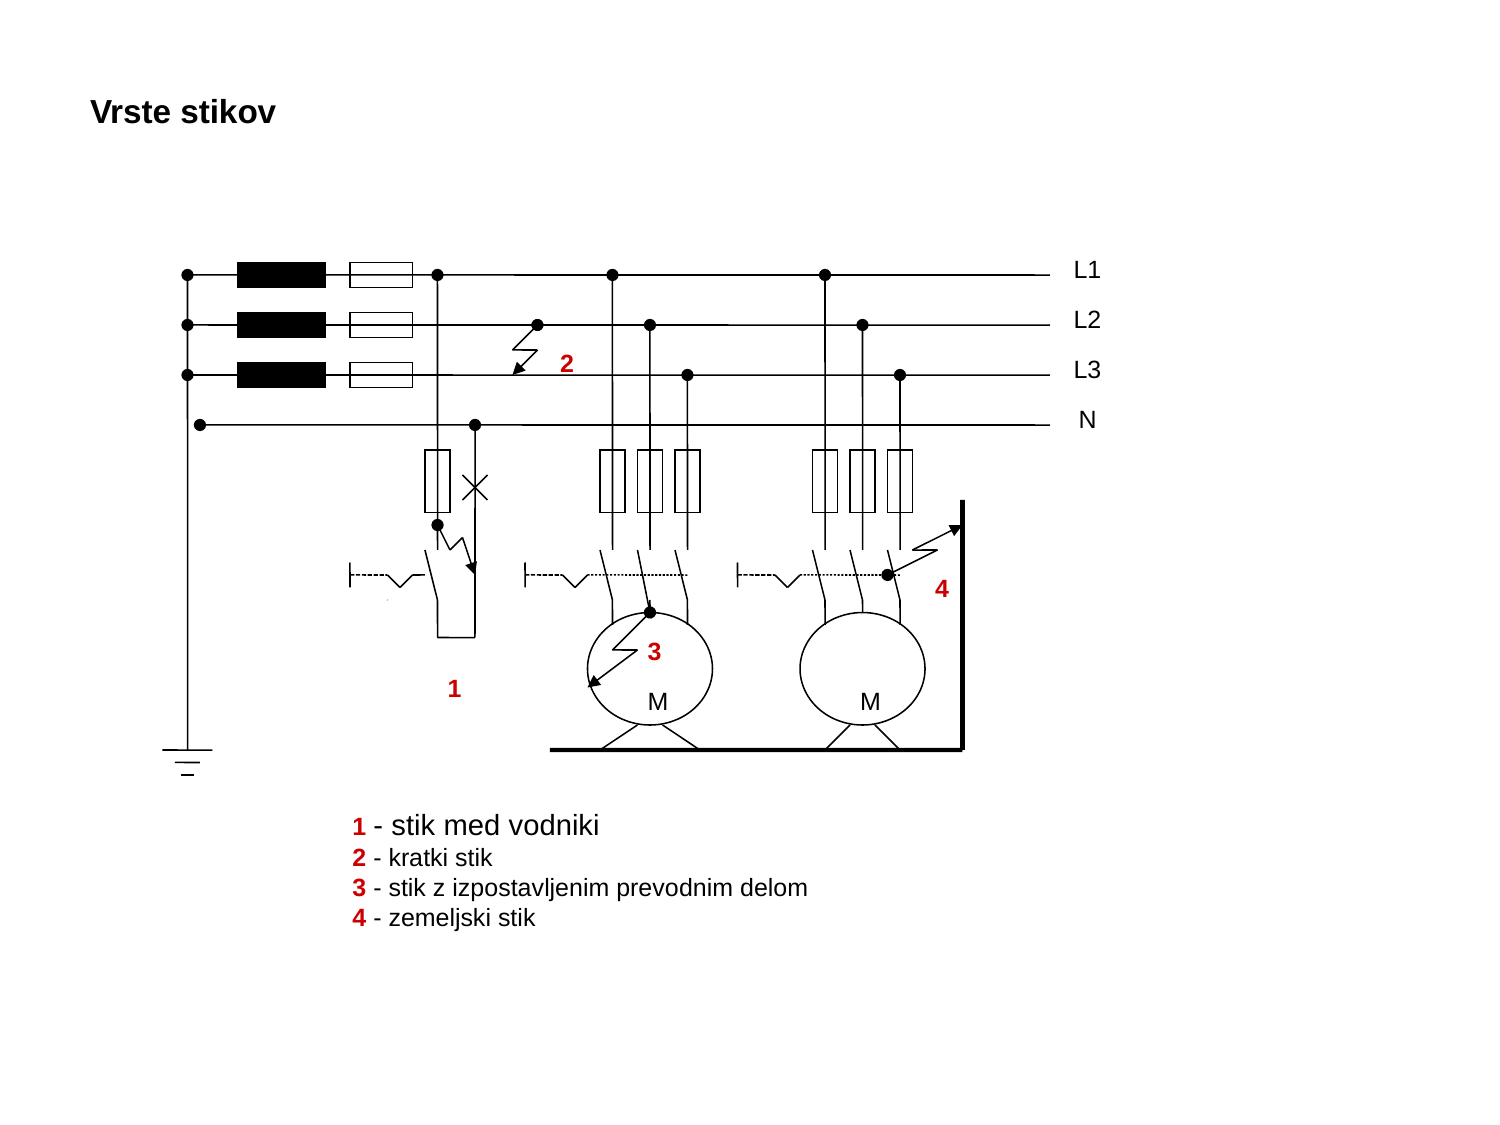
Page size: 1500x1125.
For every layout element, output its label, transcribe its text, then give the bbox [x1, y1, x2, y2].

text_box M [849, 675, 875, 725]
text_box [237, 262, 325, 288]
title Vrste stikov [75, 45, 1425, 175]
text_box 1 [437, 662, 463, 713]
text_box L1 L2 L3 N [1012, 249, 1163, 438]
text_box [237, 362, 325, 388]
text_box [237, 312, 325, 338]
text_box 1 - stik med vodniki 2 - kratki stik 3 - stik z izpostavljenim prevodnim delom 4 - zemeljski stik [337, 787, 838, 950]
text_box 4 [924, 562, 950, 613]
text_box 2 [549, 337, 575, 388]
text_box 3 [637, 624, 663, 675]
text_box M [637, 675, 663, 725]
